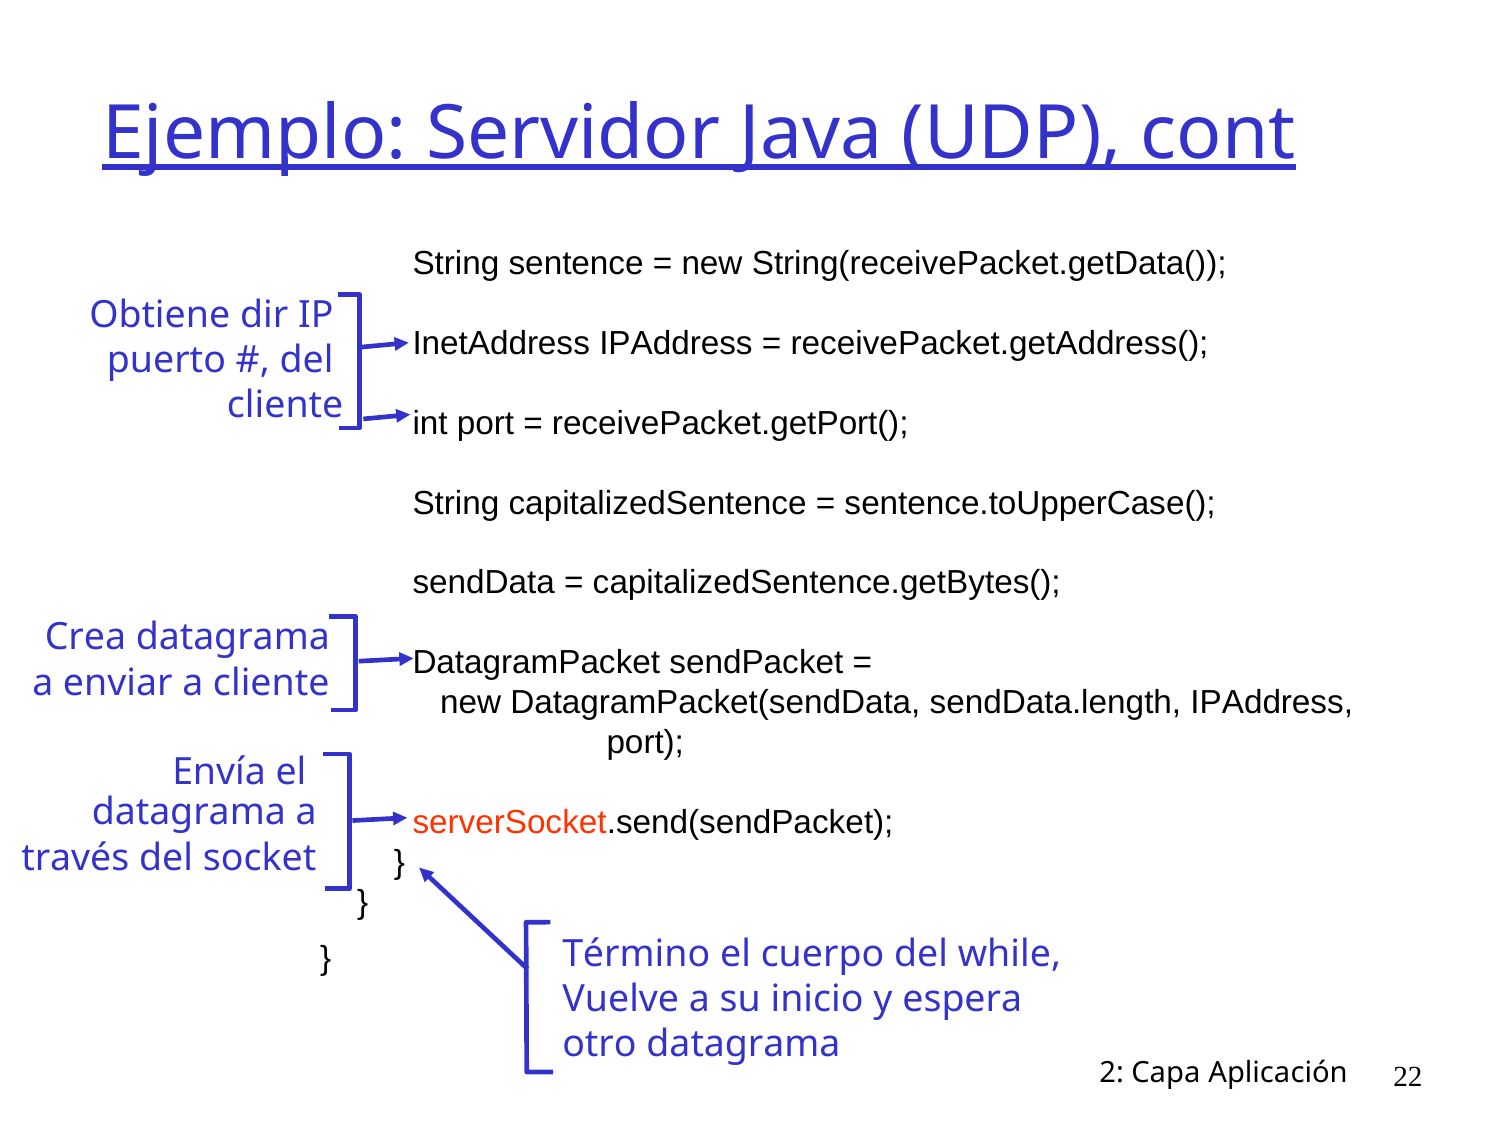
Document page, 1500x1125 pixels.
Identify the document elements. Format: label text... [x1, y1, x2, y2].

title Ejemplo: Servidor Java (UDP), cont [87, 37, 1363, 225]
text_box Crea datagrama a enviar a cliente [17, 609, 345, 711]
text_box Envía el datagrama a través del socket [6, 743, 332, 886]
text_box Obtiene dir IP puerto #, del cliente [14, 287, 359, 433]
text_box String sentence = new String(receivePacket.getData()); InetAddress IPAddress = receivePacket.getAddress(); int port = receivePacket.getPort(); String capitalizedSentence = sentence.toUpperCase(); sendData = capitalizedSentence.getBytes(); DatagramPacket sendPacket = new DatagramPacket(sendData, sendData.length, IPAddress, port); serverSocket.send(sendPacket); } } } [305, 193, 1379, 988]
text_box Término el cuerpo del while, Vuelve a su inicio y espera otro datagrama [547, 925, 1077, 1073]
